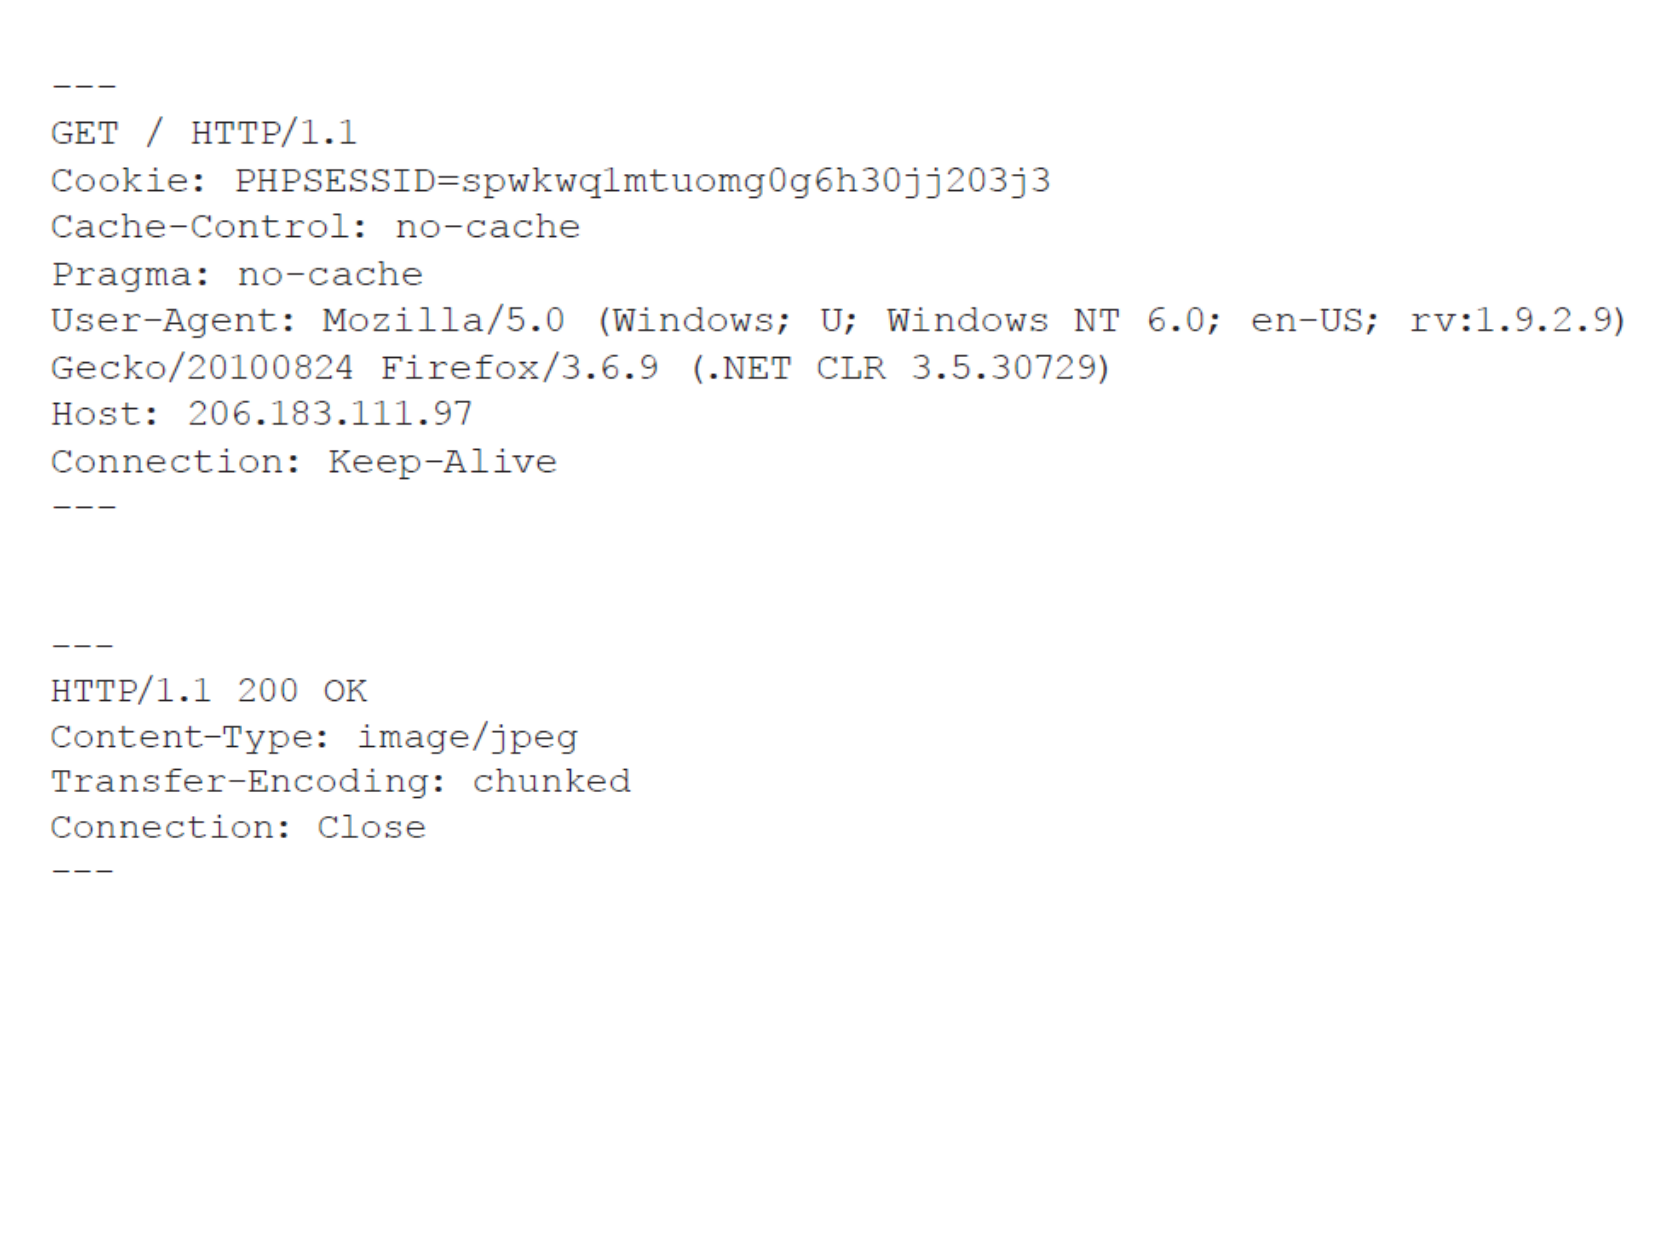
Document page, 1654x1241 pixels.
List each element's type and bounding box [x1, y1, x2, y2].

picture [37, 64, 1649, 529]
picture [37, 626, 1613, 912]
